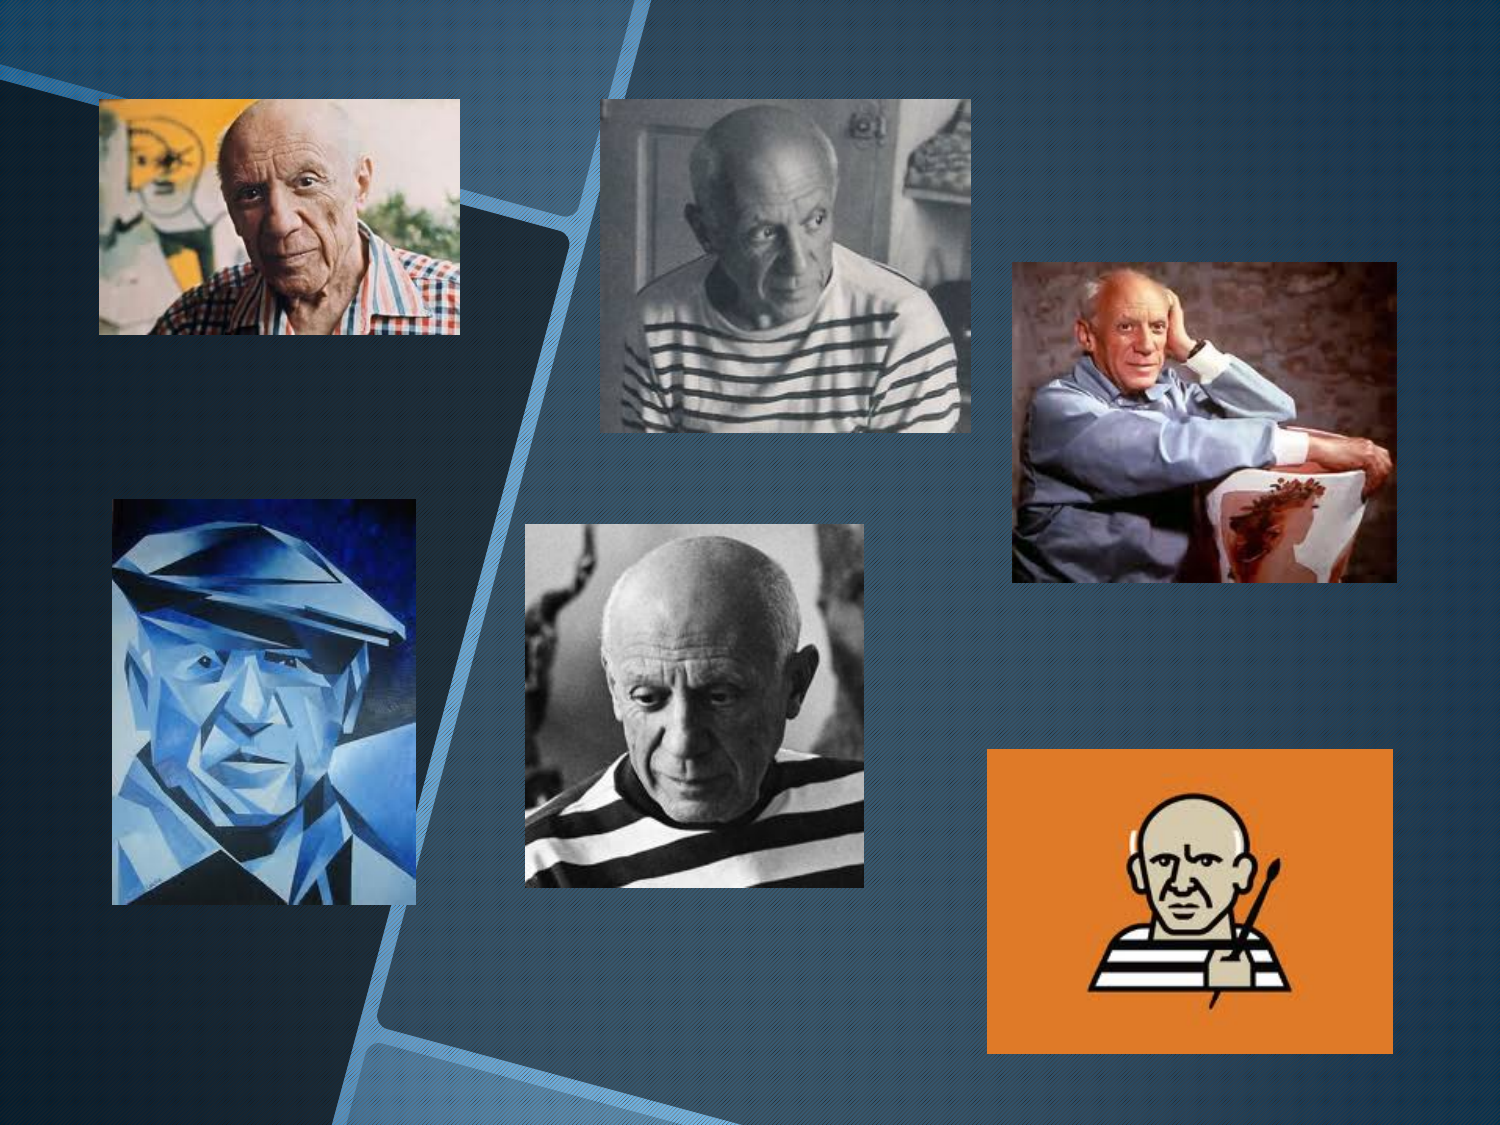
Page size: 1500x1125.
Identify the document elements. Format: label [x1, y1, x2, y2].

picture [112, 499, 416, 905]
picture [525, 524, 864, 888]
picture [99, 99, 460, 335]
picture [600, 99, 971, 433]
picture [987, 749, 1393, 1054]
picture [1012, 262, 1397, 583]
